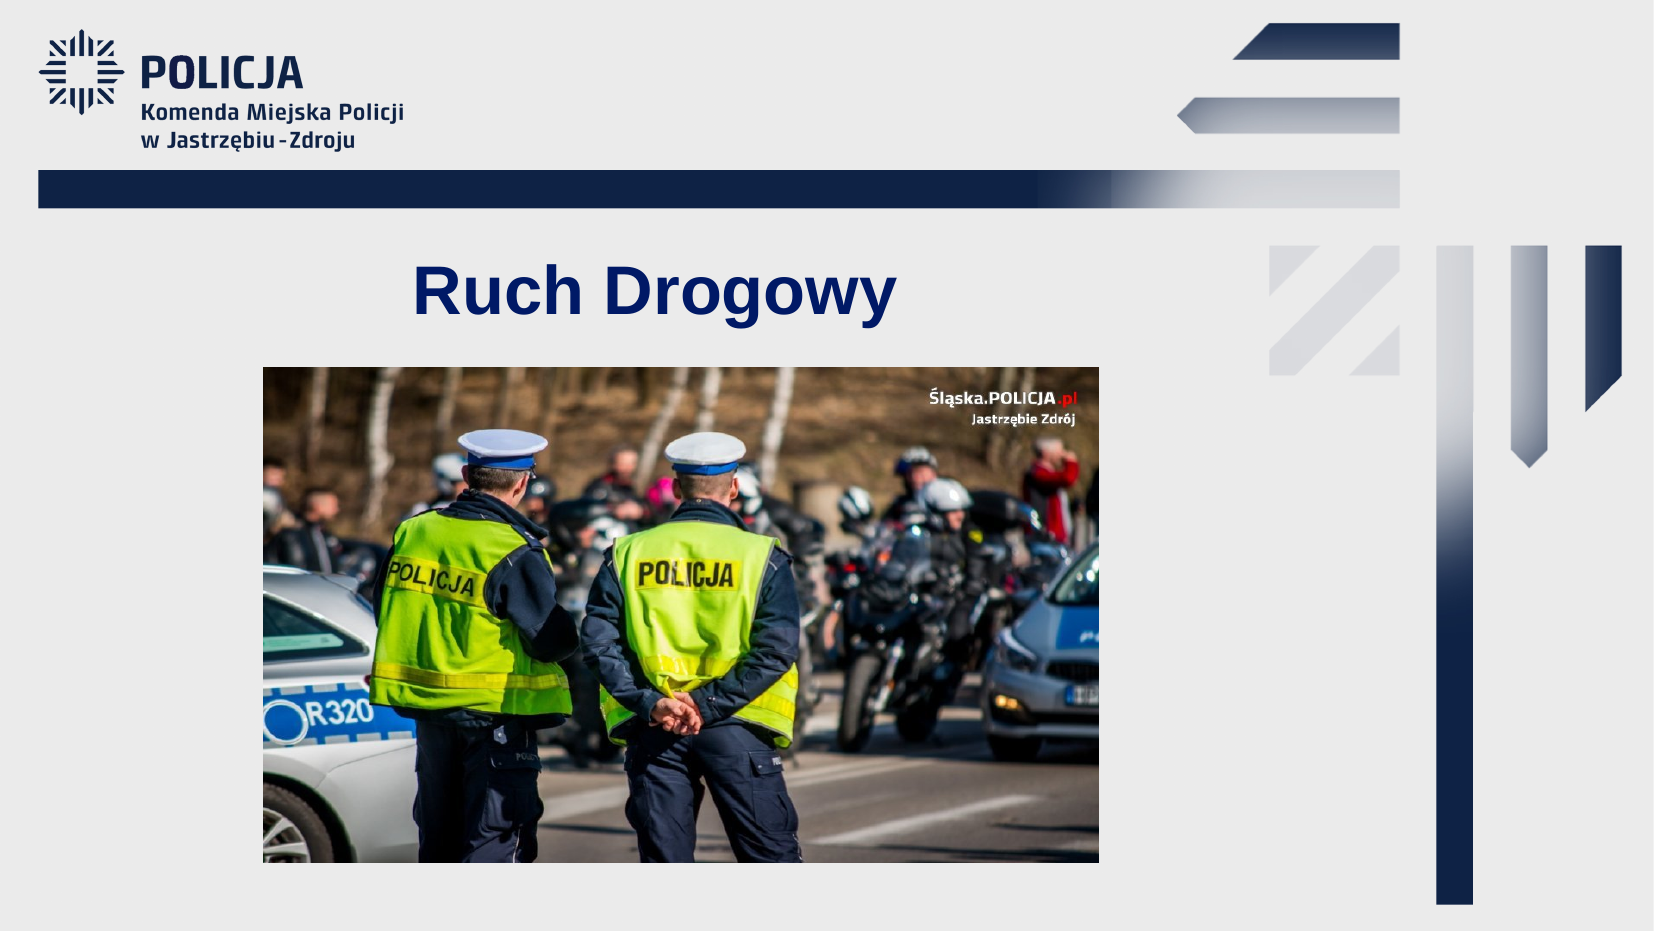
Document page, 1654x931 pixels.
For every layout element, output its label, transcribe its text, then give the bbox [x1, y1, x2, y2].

picture [0, 0, 1654, 931]
title Ruch Drogowy [106, 212, 1205, 368]
